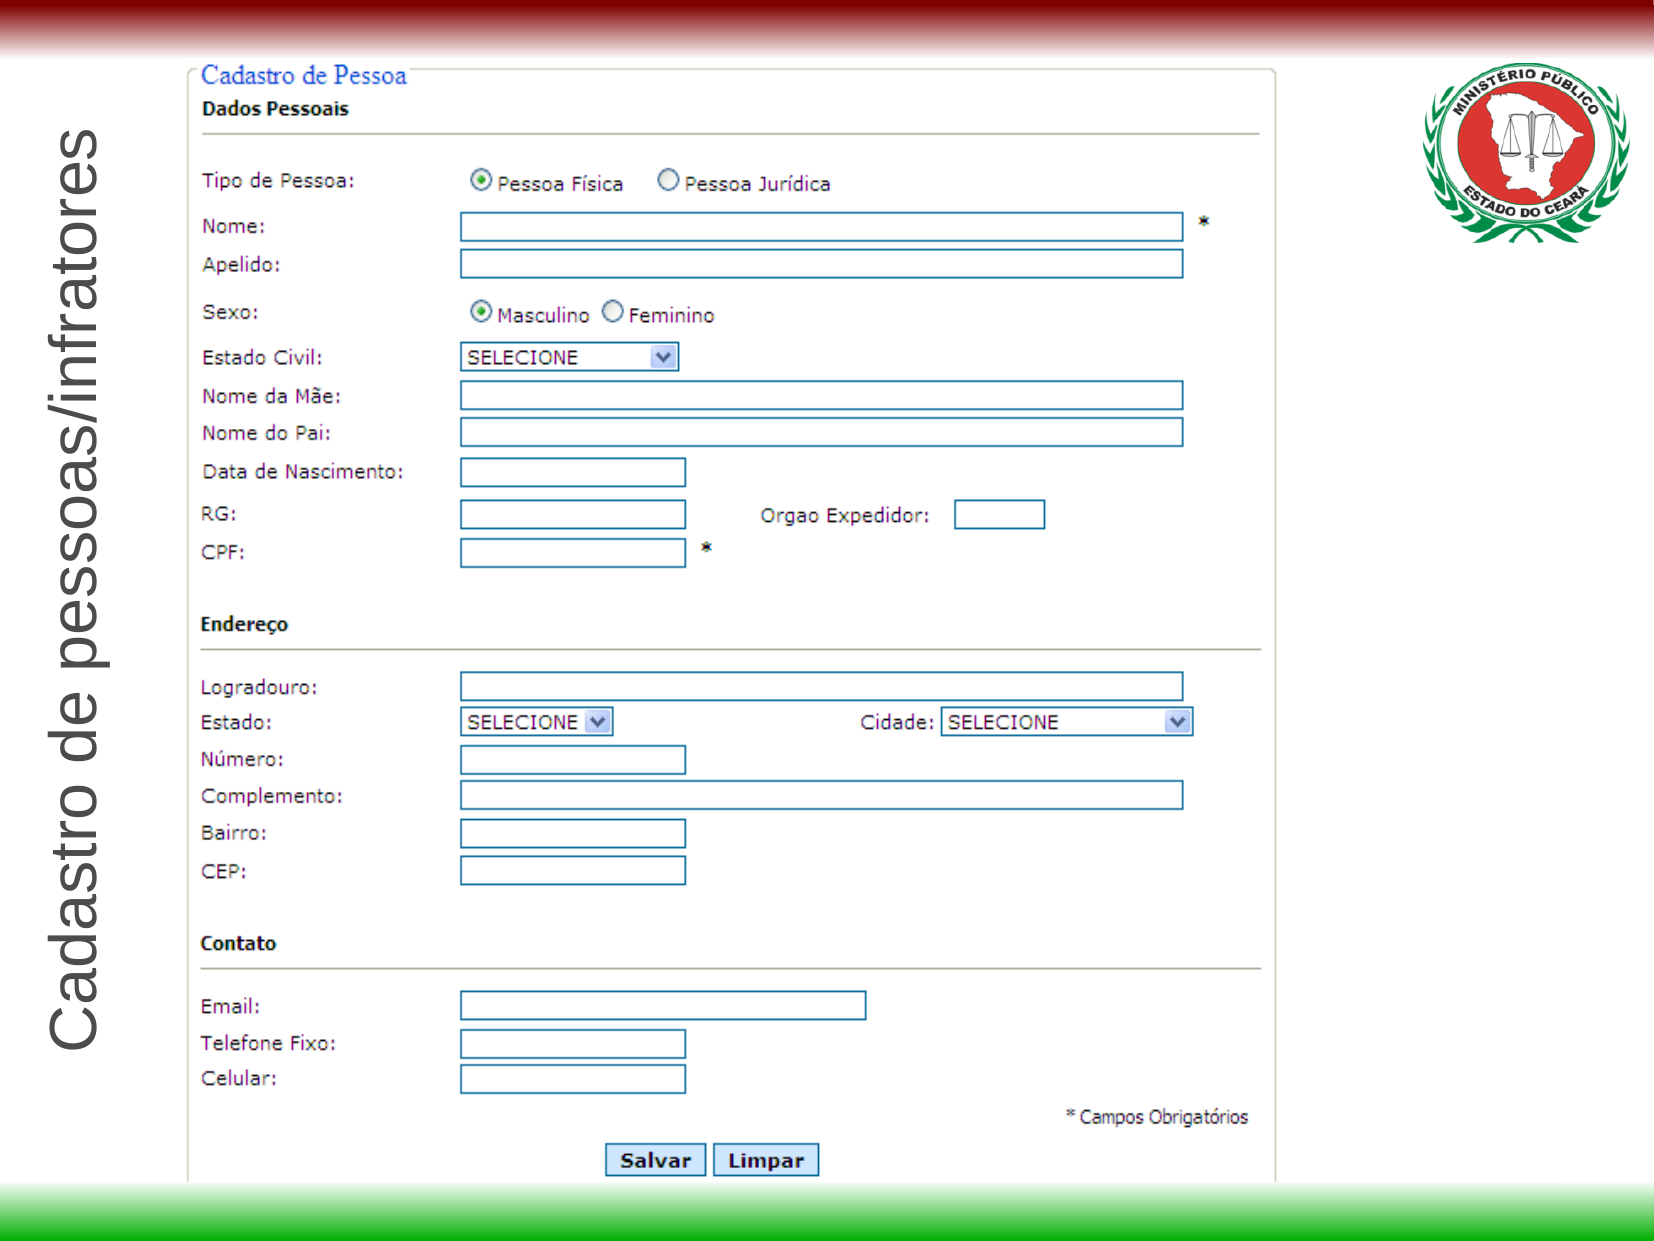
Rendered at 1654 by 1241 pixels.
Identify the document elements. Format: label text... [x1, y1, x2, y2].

picture [184, 58, 1630, 1182]
title Cadastro de pessoas/infratores [0, 0, 148, 1241]
